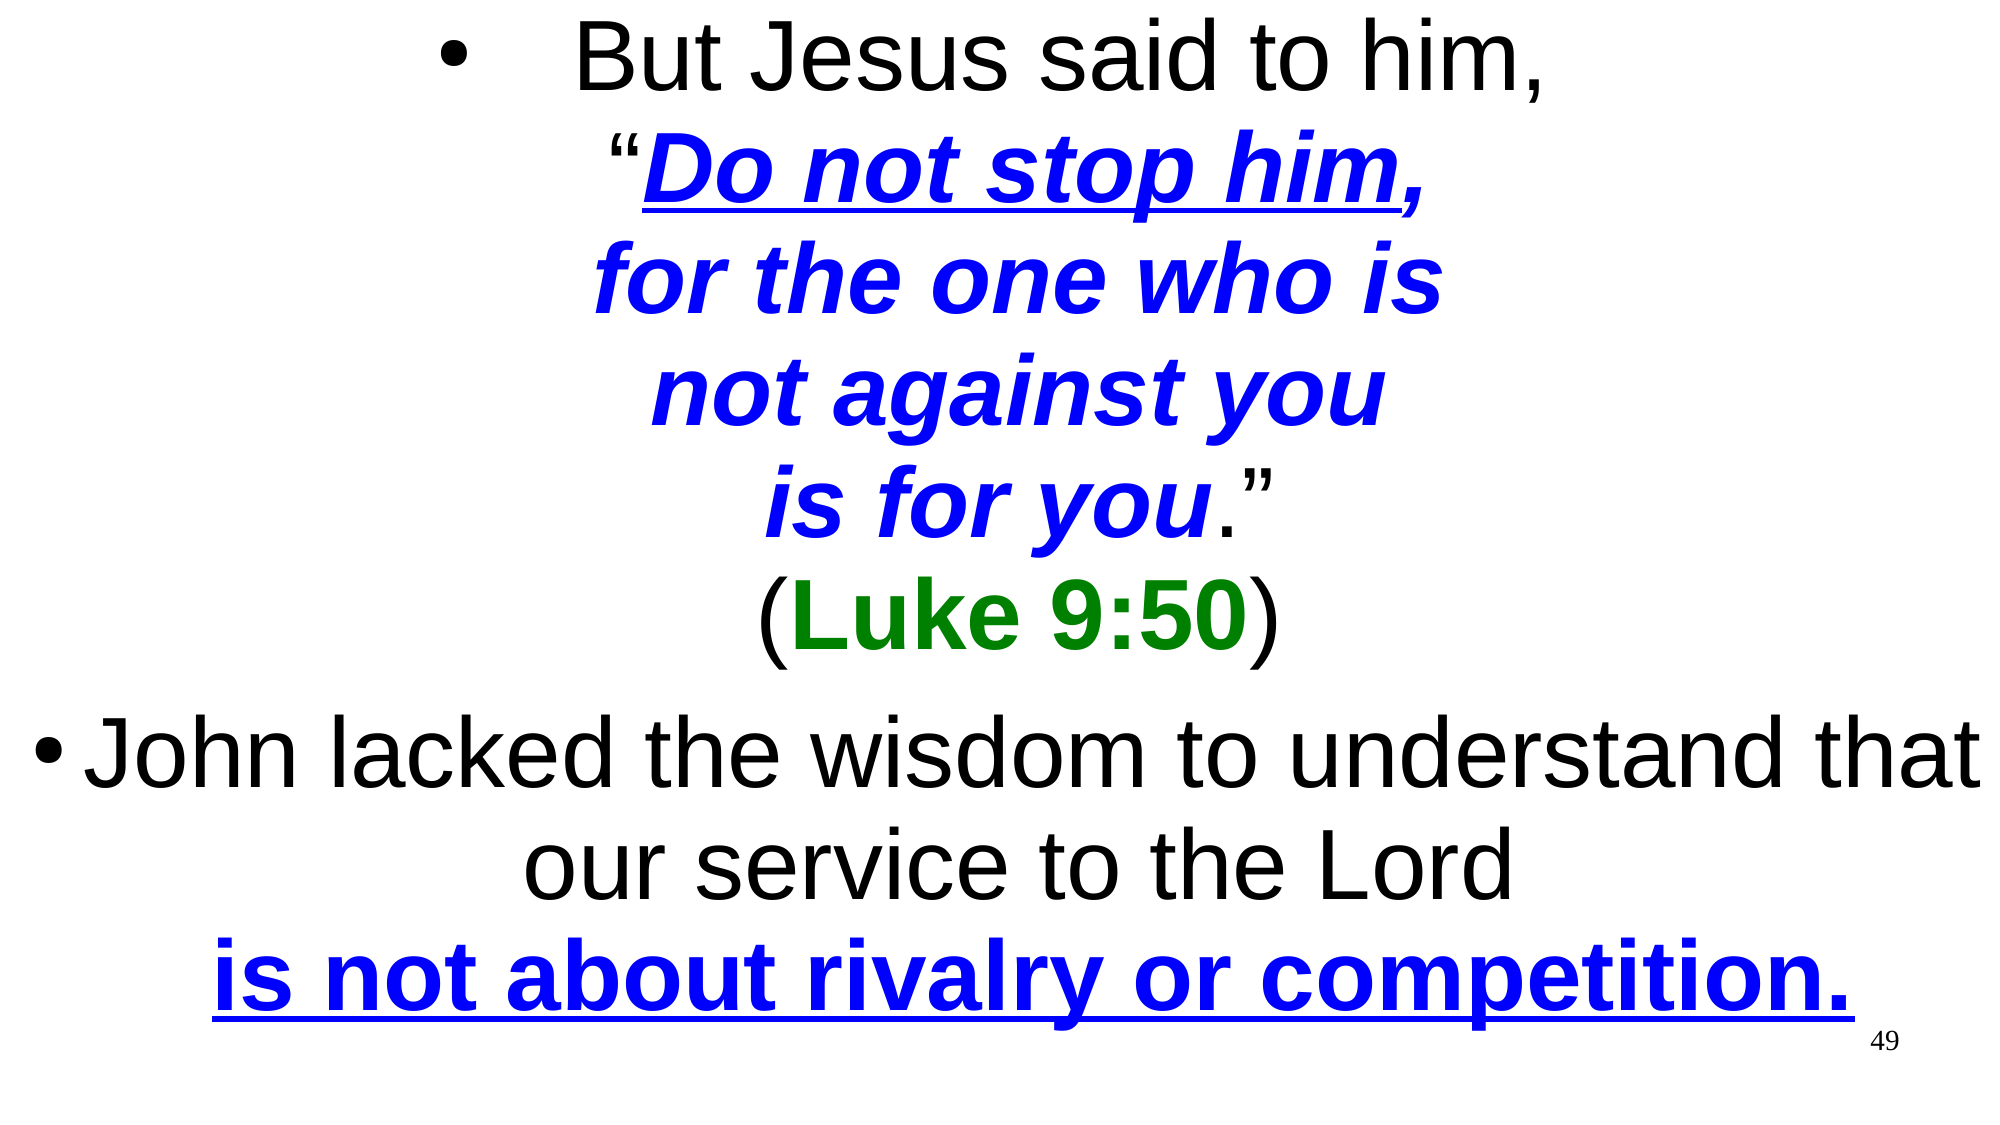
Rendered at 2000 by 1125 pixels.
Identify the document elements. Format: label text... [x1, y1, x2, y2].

list But Jesus said to him, “Do not stop him, for the one who is not against you is for you.” (Luke 9:50) John lacked the wisdom to understand that our service to the Lord is not about rivalry or competition. [0, 0, 1996, 1123]
